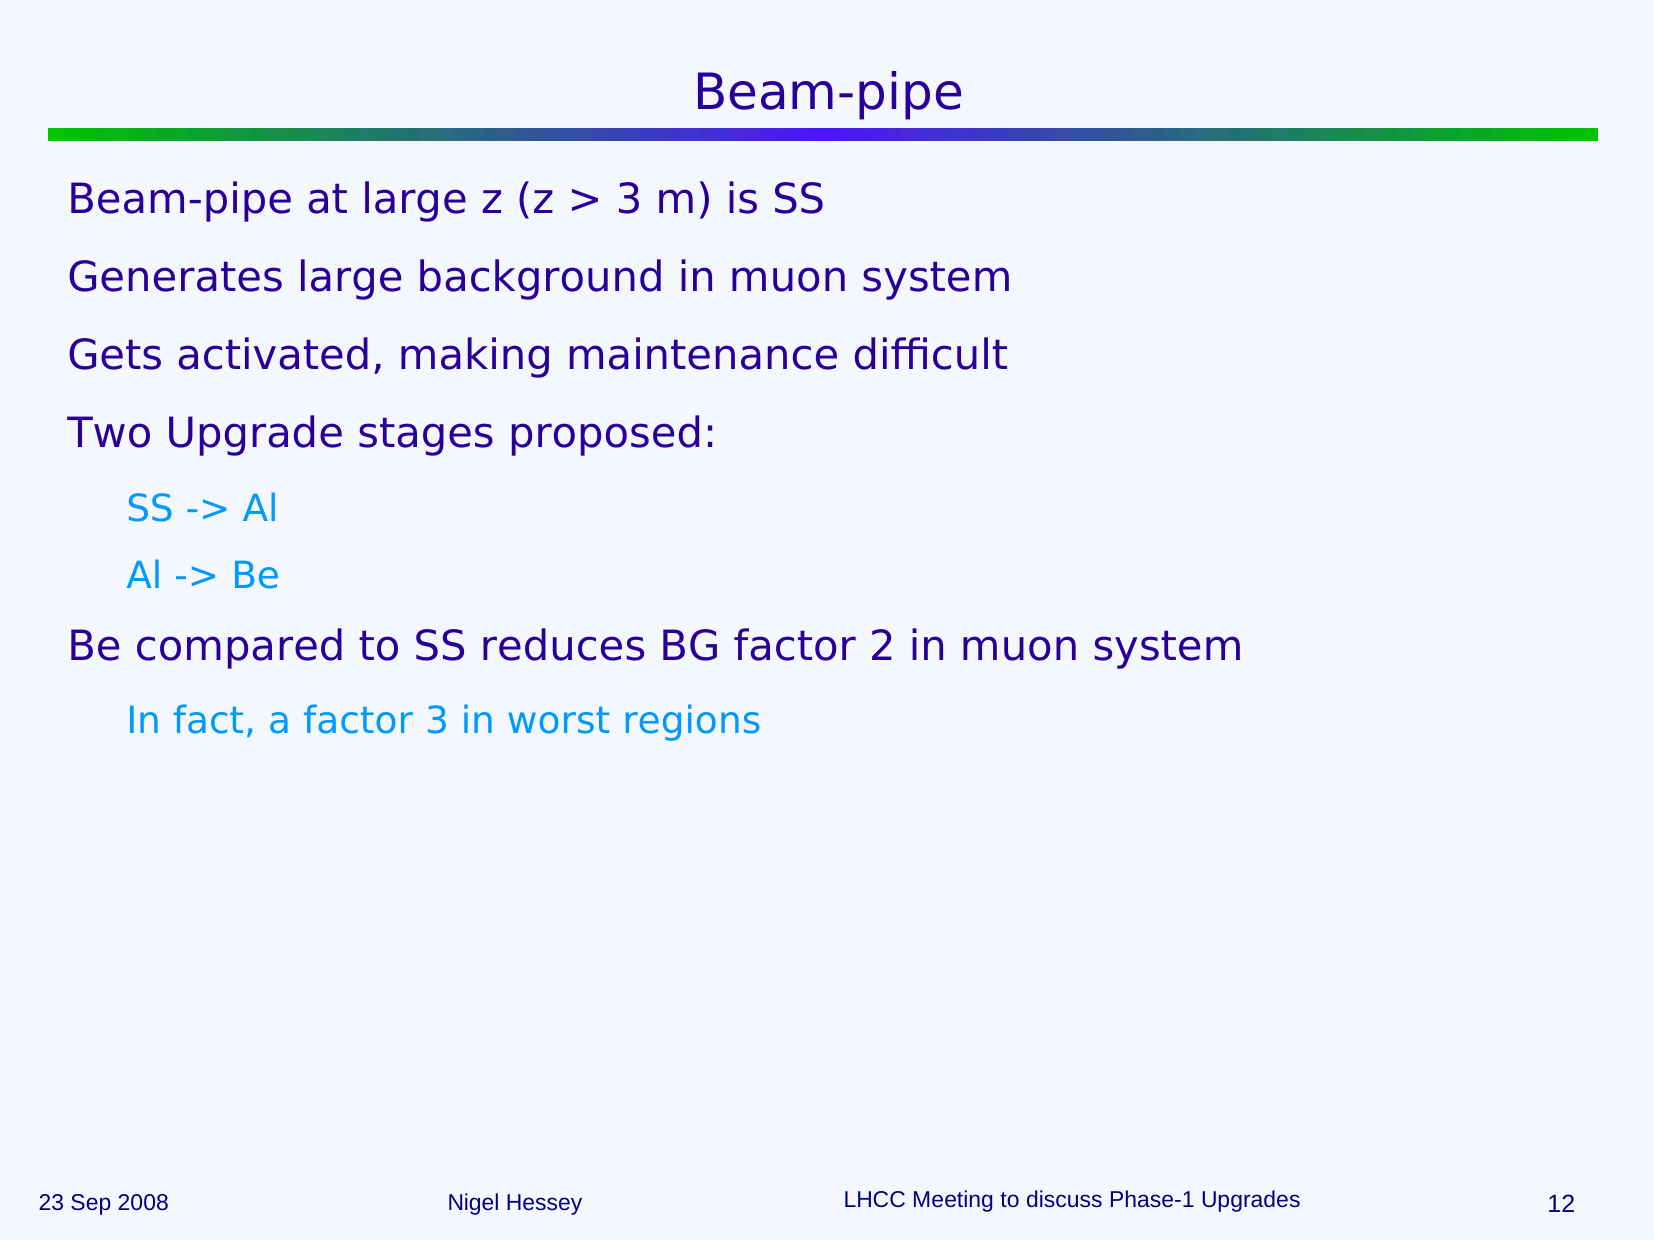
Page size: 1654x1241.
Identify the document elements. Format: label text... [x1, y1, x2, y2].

picture [1563, 128, 1598, 141]
list Beam-pipe at large z (z > 3 m) is SS Generates large background in muon system Gets activated, making maintenance difficult Two Upgrade stages proposed: SS -> Al Al -> Be Be compared to SS reduces BG factor 2 in muon system In fact, a factor 3 in worst regions [49, 174, 1614, 1127]
title Beam-pipe [95, 37, 1563, 146]
picture [48, 128, 95, 141]
